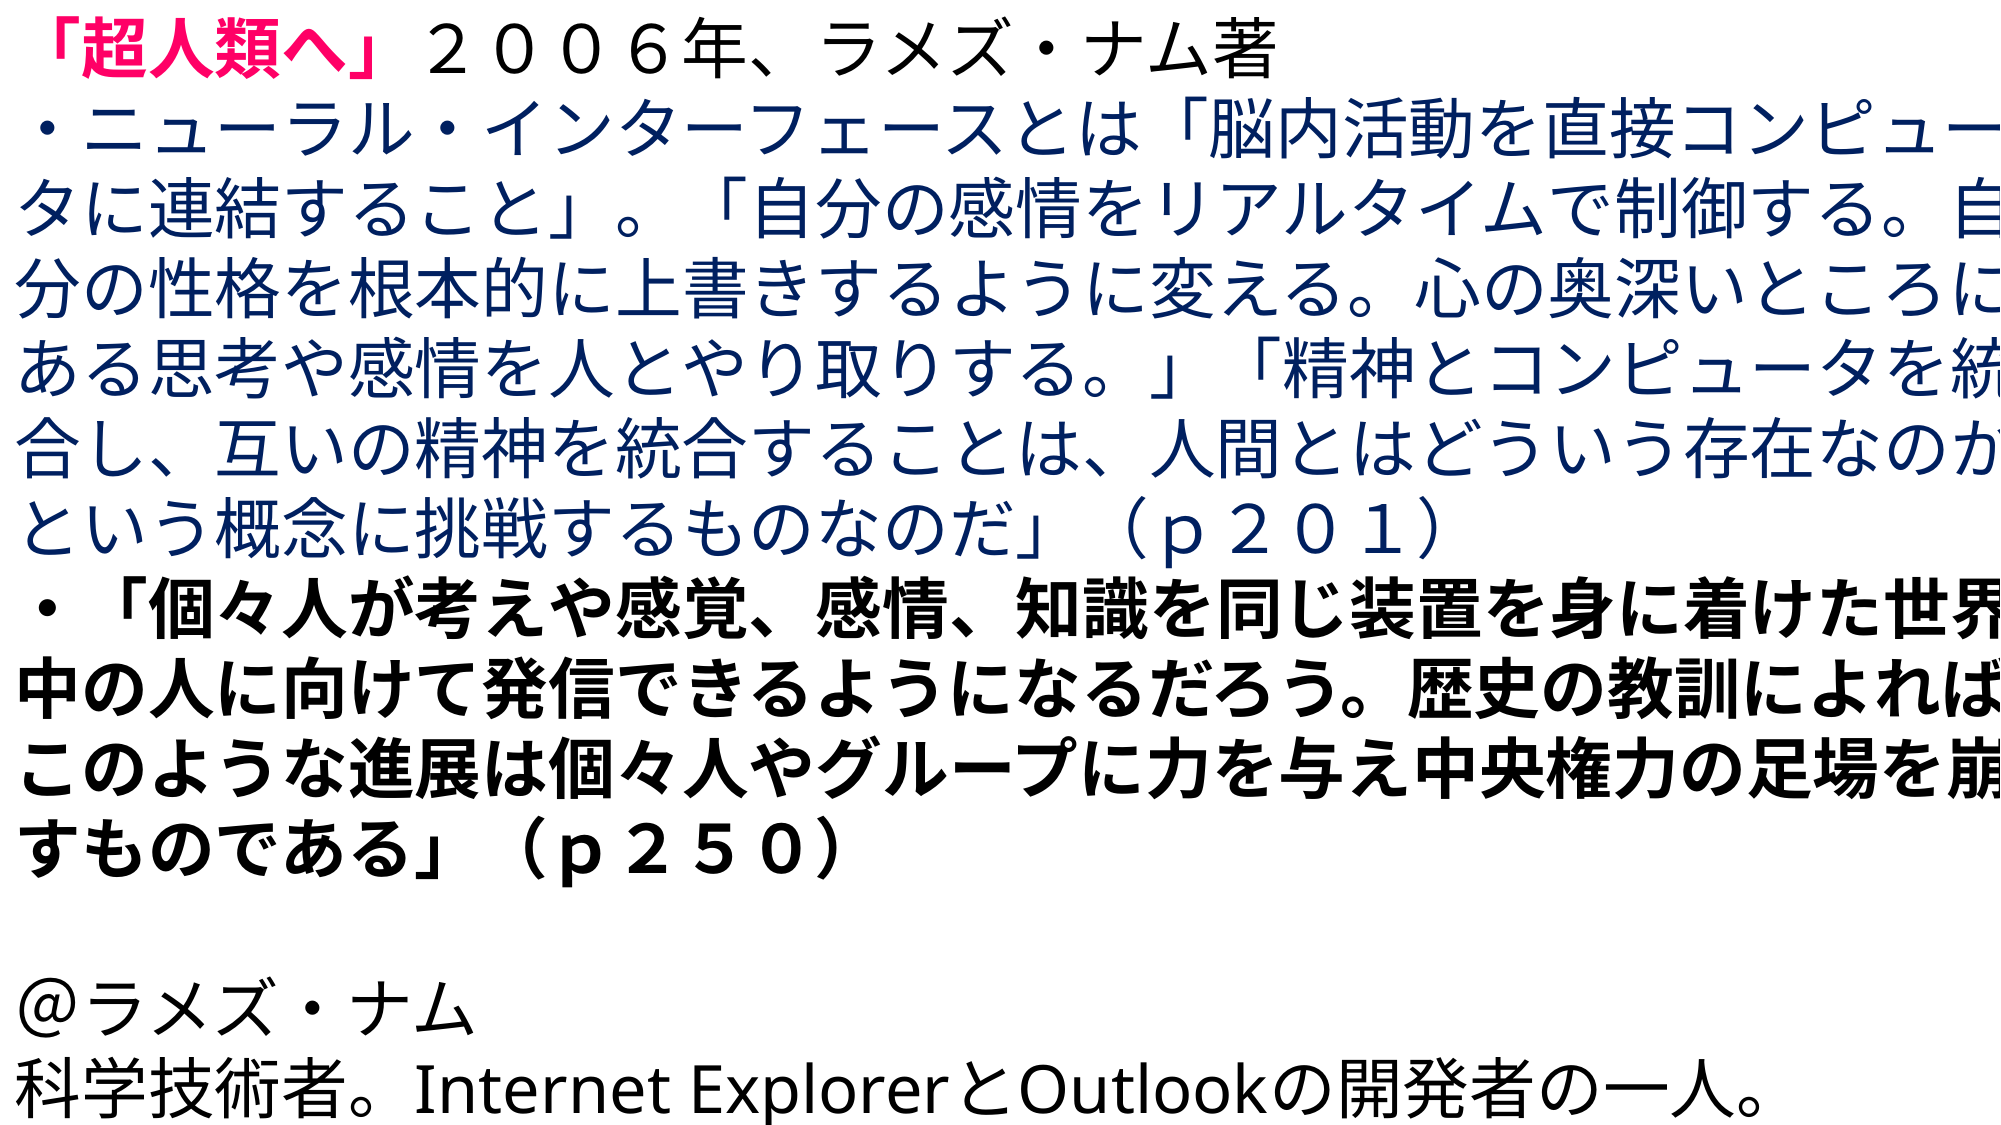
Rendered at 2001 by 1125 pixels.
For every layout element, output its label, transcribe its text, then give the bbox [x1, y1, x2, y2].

text_box 「超人類へ」２００６年、ラメズ・ナム著 ・ニューラル・インターフェースとは「脳内活動を直接コンピュータに連結すること」。「自分の感情をリアルタイムで制御する。自分の性格を根本的に上書きするように変える。心の奥深いところにある思考や感情を人とやり取りする。」「精神とコンピュータを統合し、互いの精神を統合することは、人間とはどういう存在なのかという概念に挑戦するものなのだ」（ｐ２０１） ・「個々人が考えや感覚、感情、知識を同じ装置を身に着けた世界中の人に向けて発信できるようになるだろう。歴史の教訓によればこのような進展は個々人やグループに力を与え中央権力の足場を崩すものである」（ｐ２５０） ＠ラメズ・ナム 科学技術者。Internet ExplorerとOutlookの開発者の一人。 ナノテク企業CEO.MicroSoft検索技術プログラム・マネージャー。 [0, 0, 2000, 1125]
